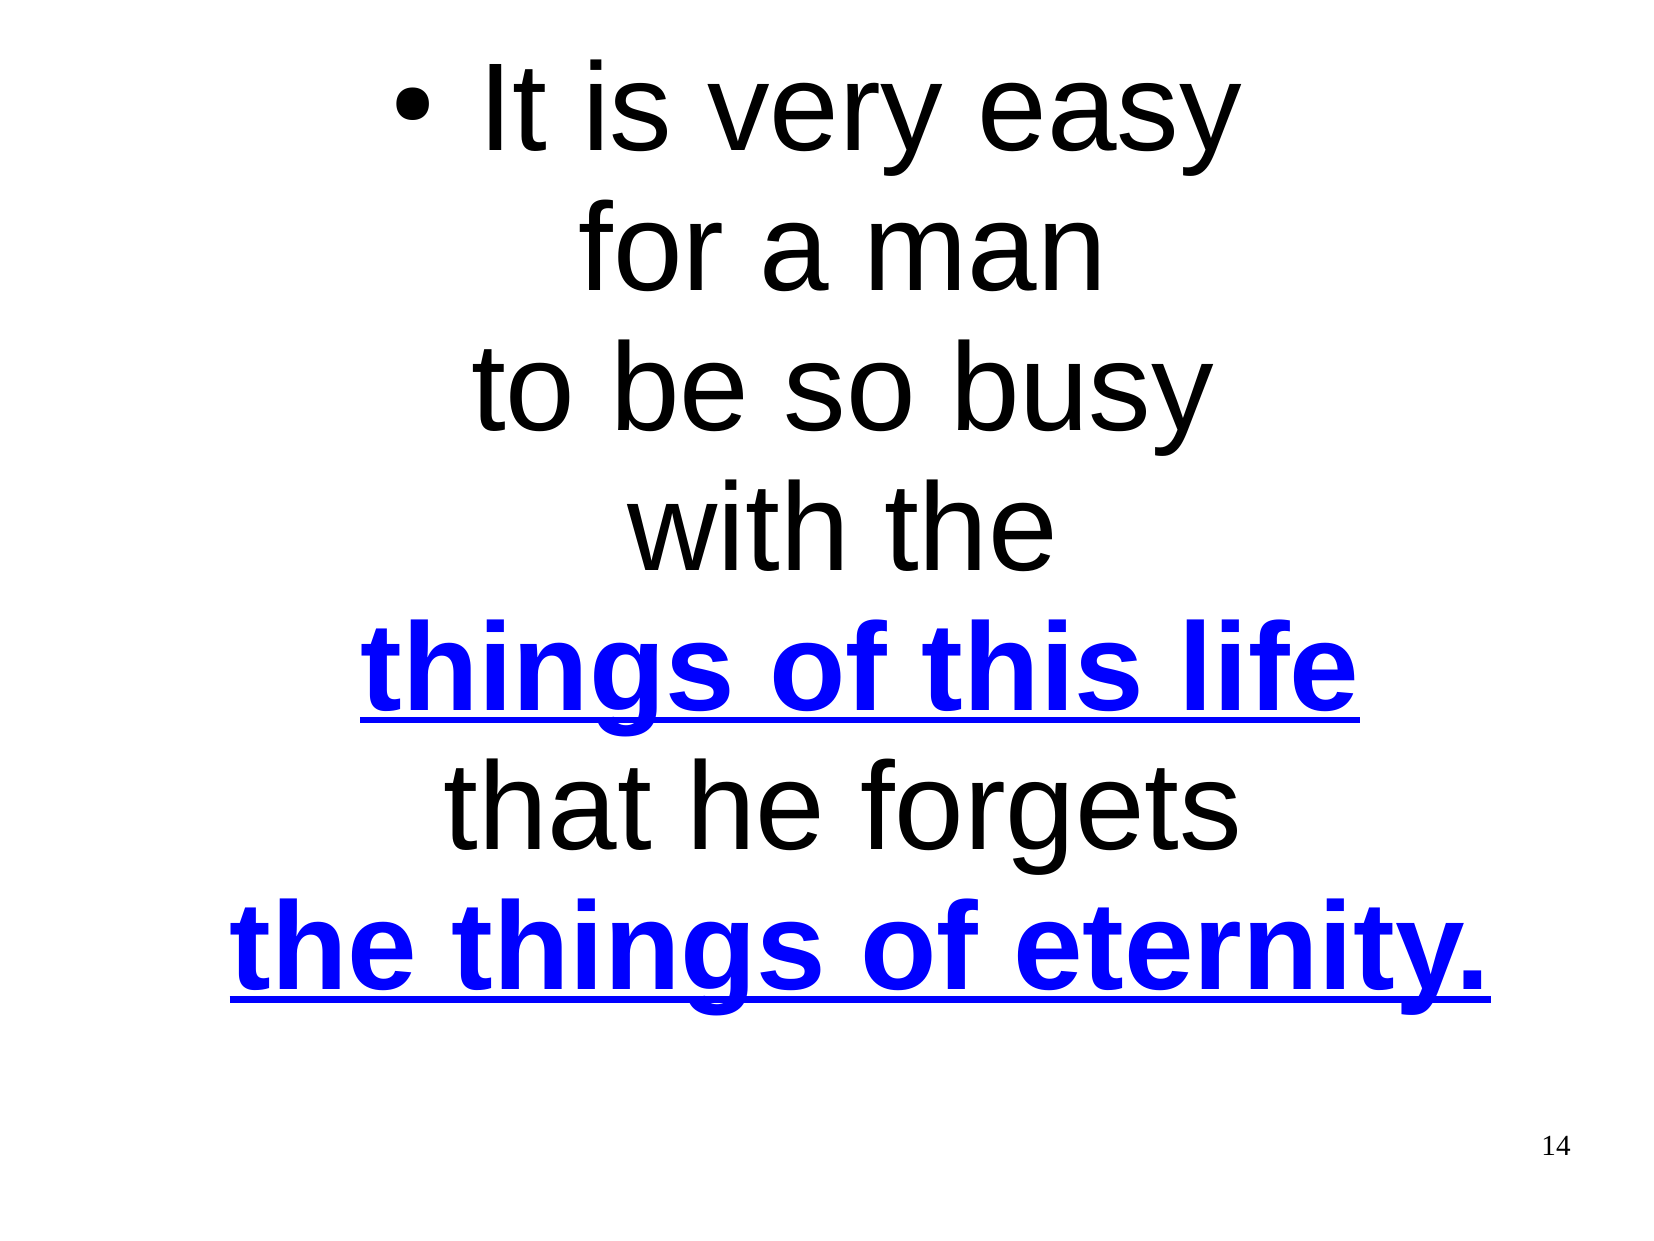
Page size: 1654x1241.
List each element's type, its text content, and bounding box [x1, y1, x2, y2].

list It is very easy for a man to be so busy with the things of this life that he forgets the things of eternity. [37, 37, 1613, 1201]
